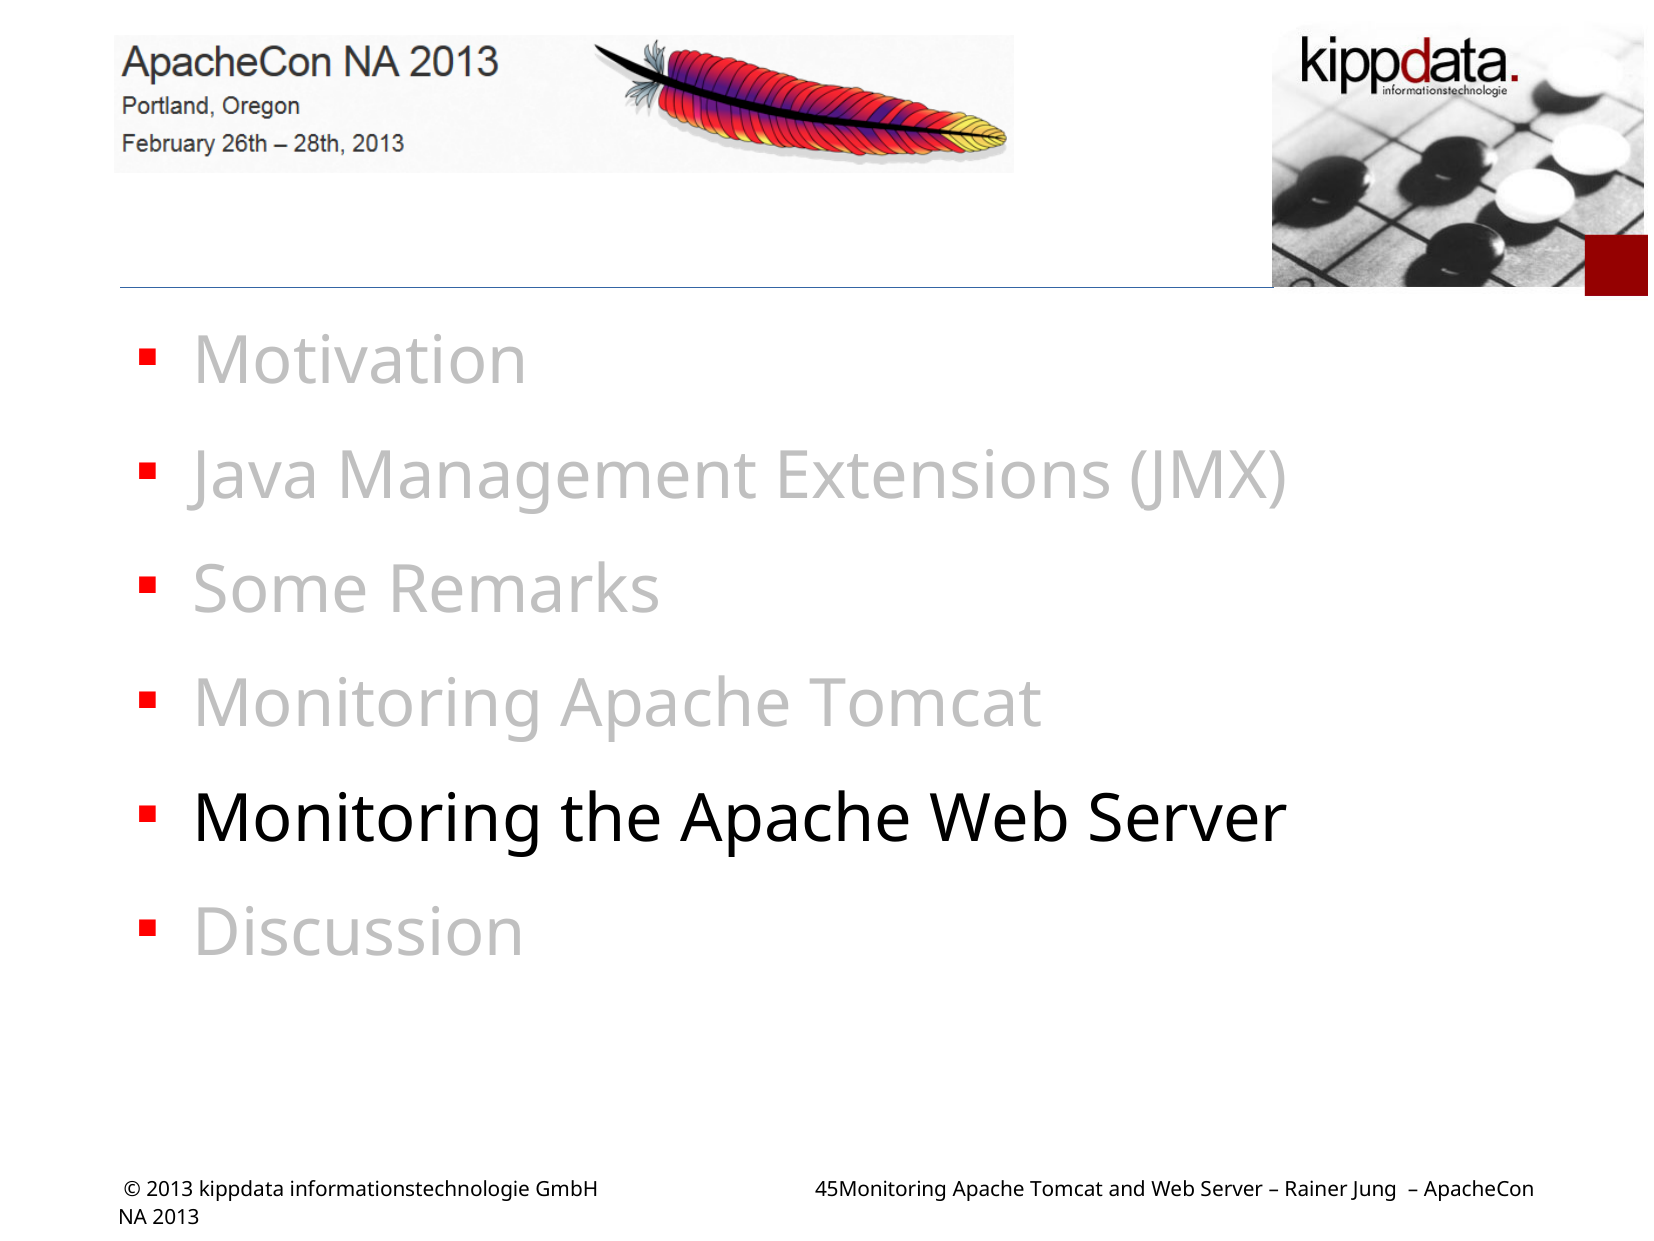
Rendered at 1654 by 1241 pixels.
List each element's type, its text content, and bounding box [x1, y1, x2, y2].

picture [114, 35, 1014, 173]
picture [1272, 5, 1648, 302]
list Motivation Java Management Extensions (JMX) Some Remarks Monitoring Apache Tomcat Monitoring the Apache Web Server Discussion [121, 312, 1534, 904]
